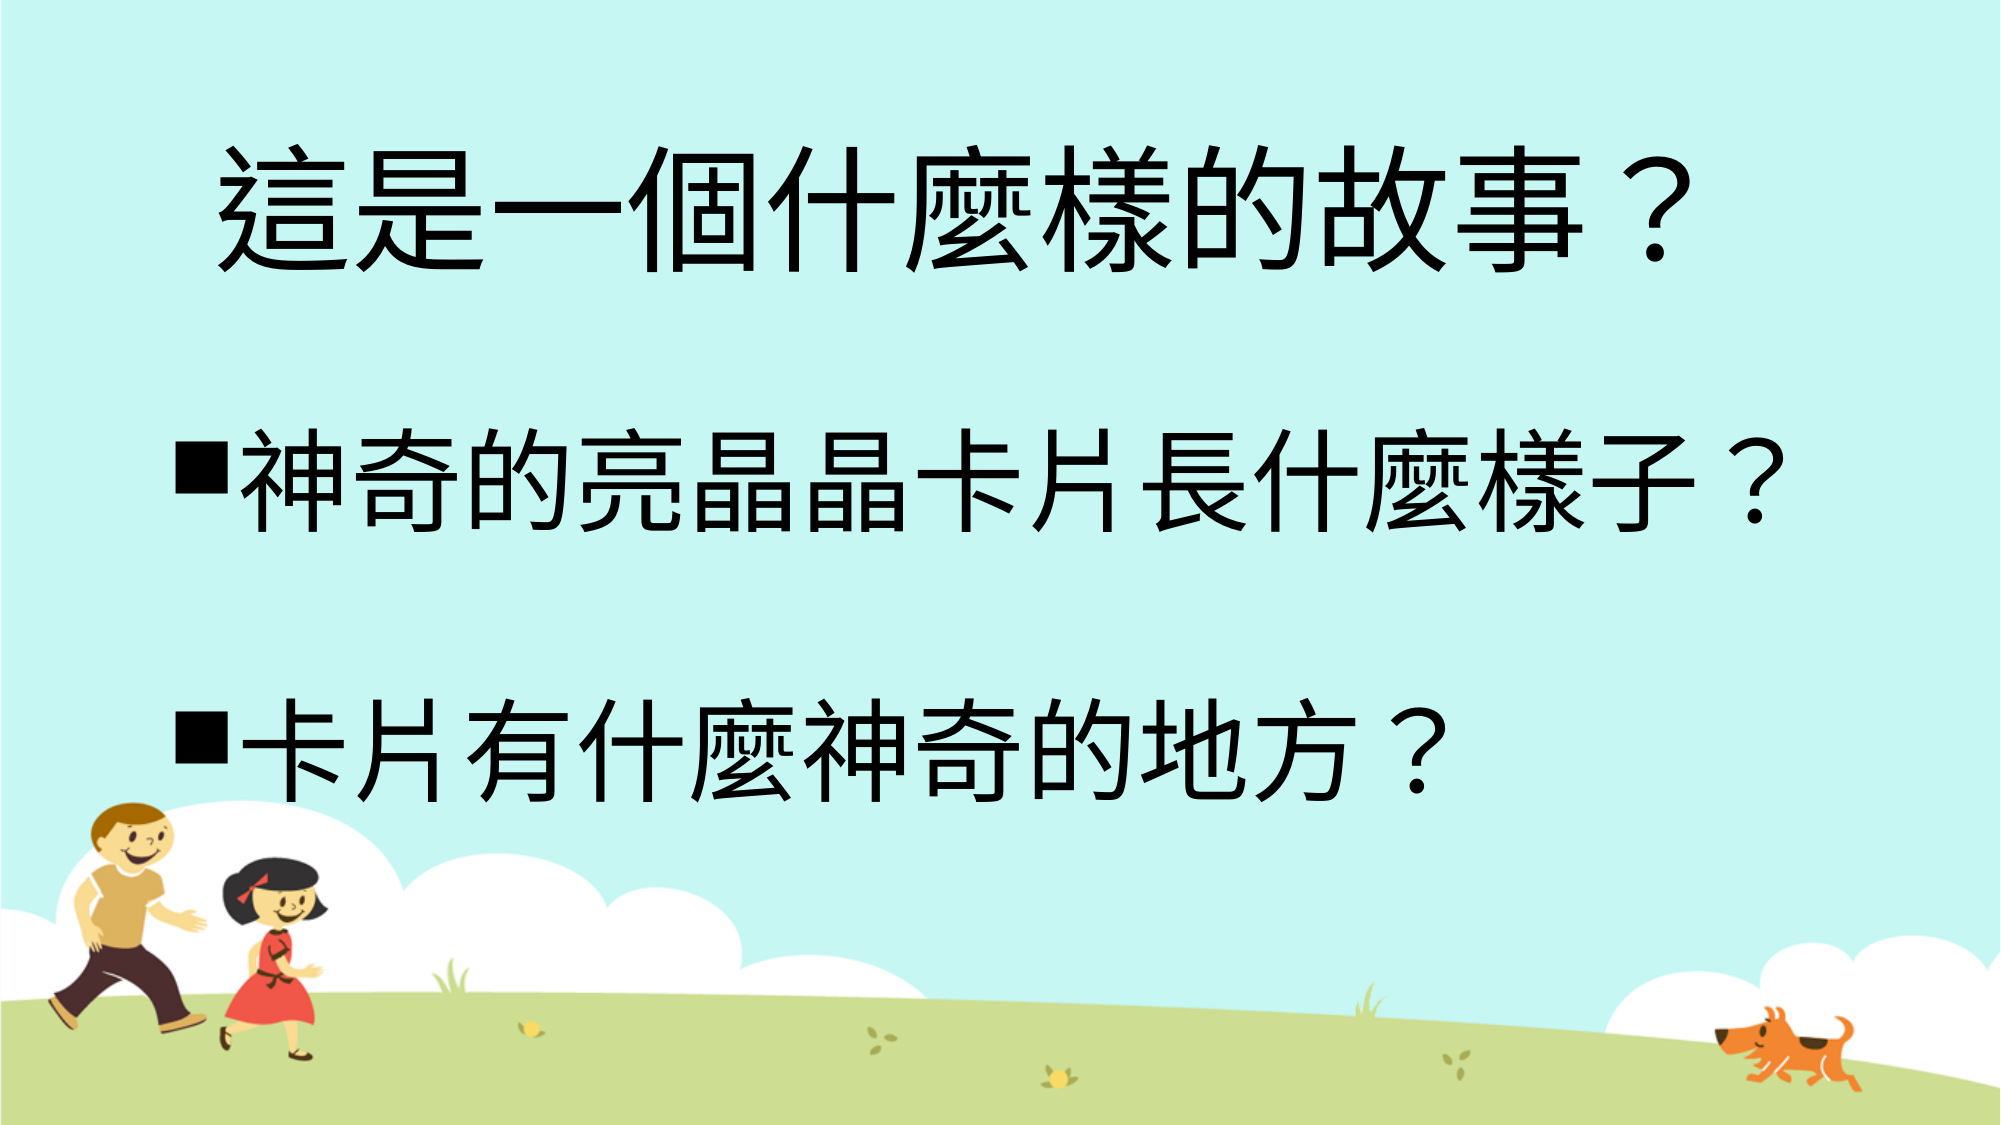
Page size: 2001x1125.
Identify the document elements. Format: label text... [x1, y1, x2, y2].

picture [0, 0, 2001, 1125]
title 這是一個什麼樣的故事？ [158, 62, 1782, 297]
list 神奇的亮晶晶卡片長什麼樣子？ 卡片有什麼神奇的地方？ [146, 403, 1867, 1079]
